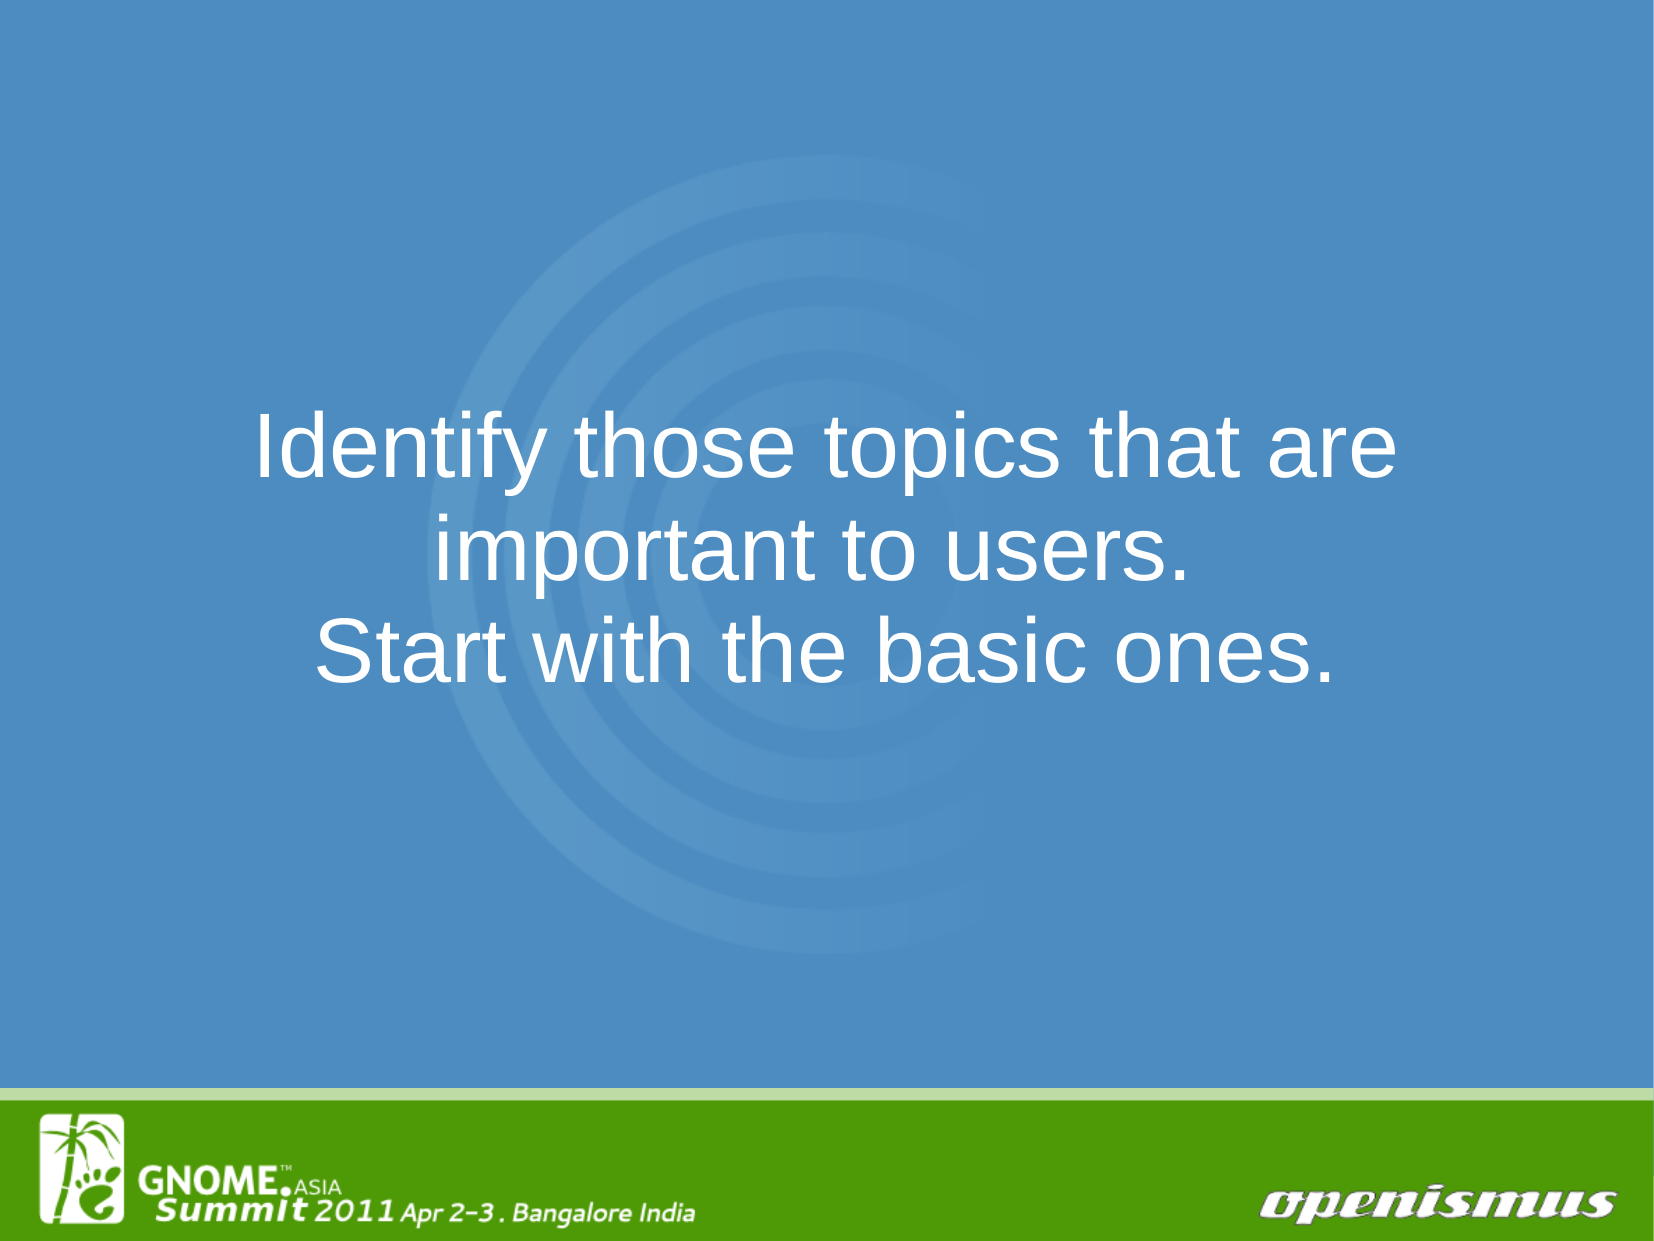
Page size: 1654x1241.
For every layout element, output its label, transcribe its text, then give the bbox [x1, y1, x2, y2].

picture [0, 0, 1654, 1241]
title Identify those topics that are important to users. Start with the basic ones. [82, 394, 1571, 703]
